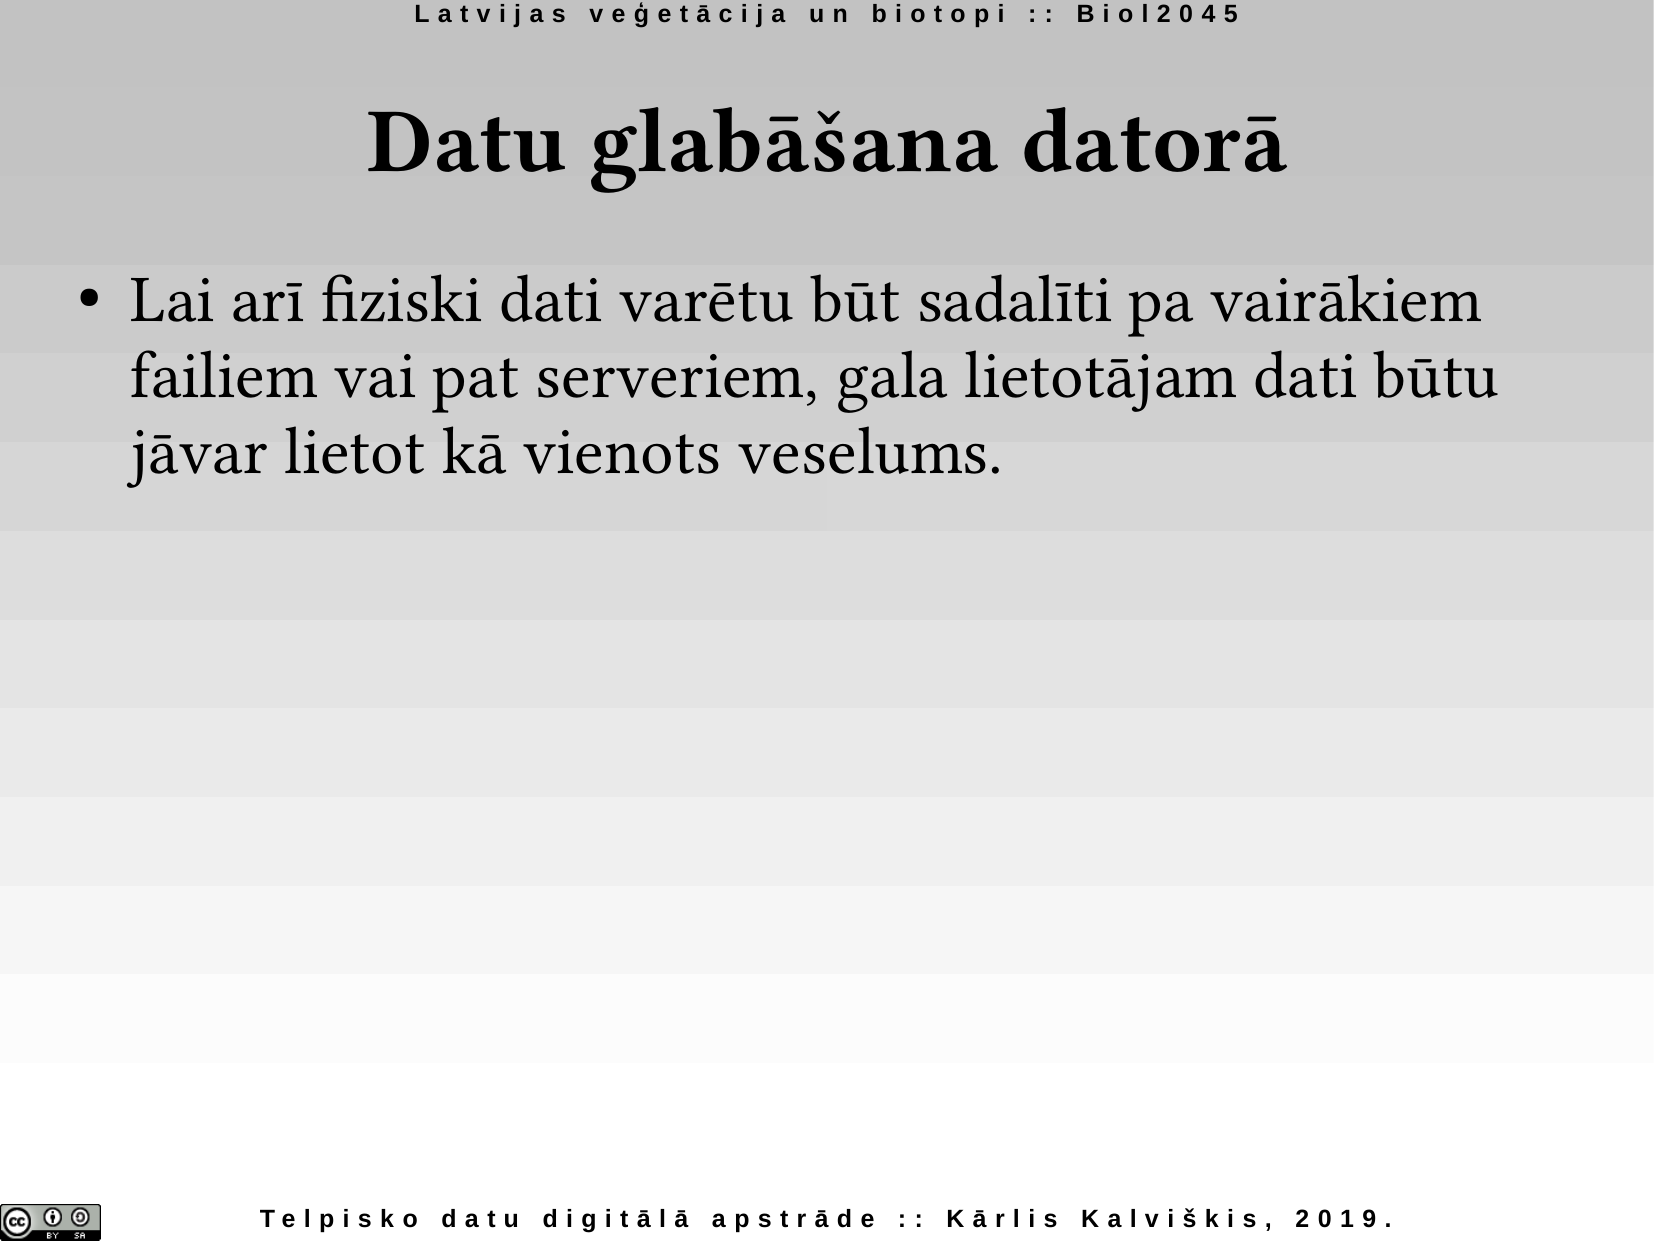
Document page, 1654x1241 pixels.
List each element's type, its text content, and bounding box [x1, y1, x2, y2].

list Lai arī fiziski dati varētu būt sadalīti pa vairākiem failiem vai pat serveriem, gala lietotājam dati būtu jāvar lietot kā vienots veselums. [59, 261, 1596, 1163]
picture [0, 0, 1654, 1241]
title Datu glabāšana datorā [59, 37, 1596, 246]
